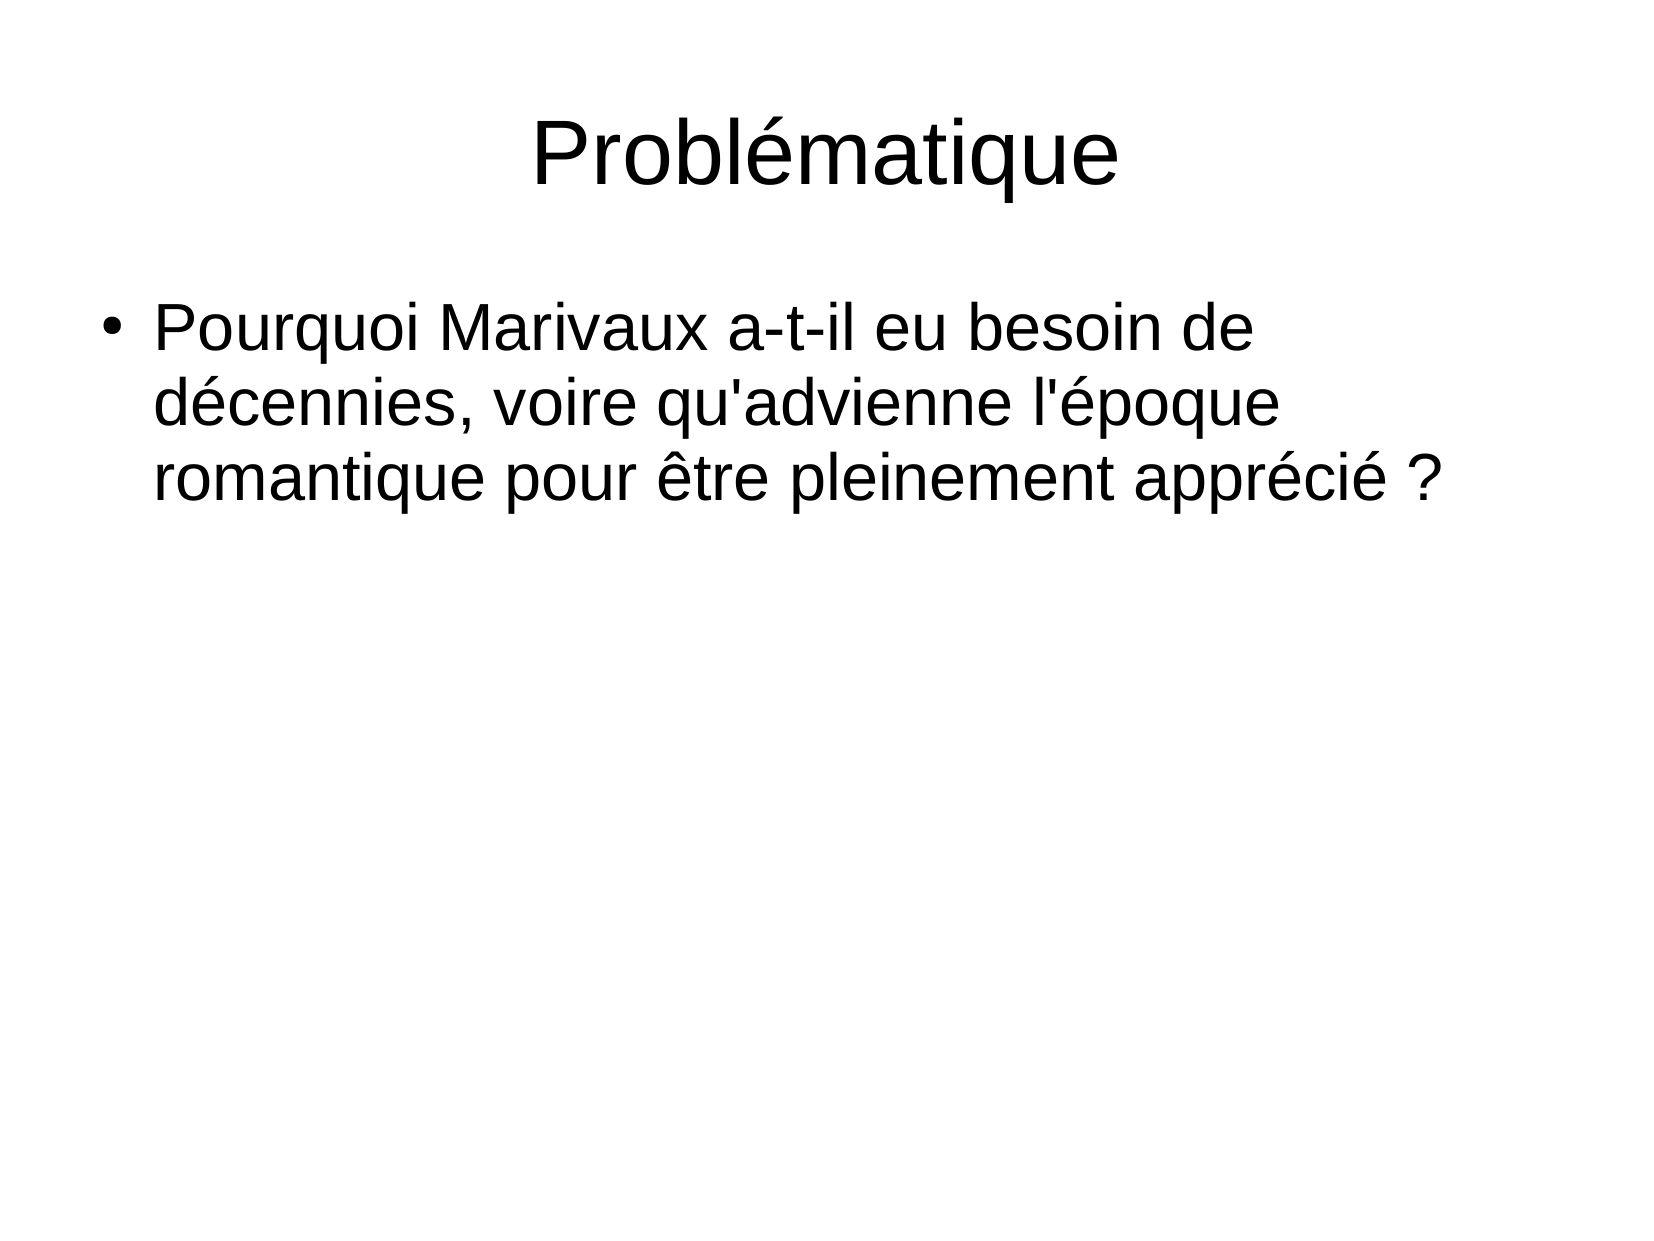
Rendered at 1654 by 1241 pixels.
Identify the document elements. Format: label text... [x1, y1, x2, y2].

list Pourquoi Marivaux a-t-il eu besoin de décennies, voire qu'advienne l'époque romantique pour être pleinement apprécié ? [82, 290, 1571, 1010]
title Problématique [82, 49, 1571, 257]
